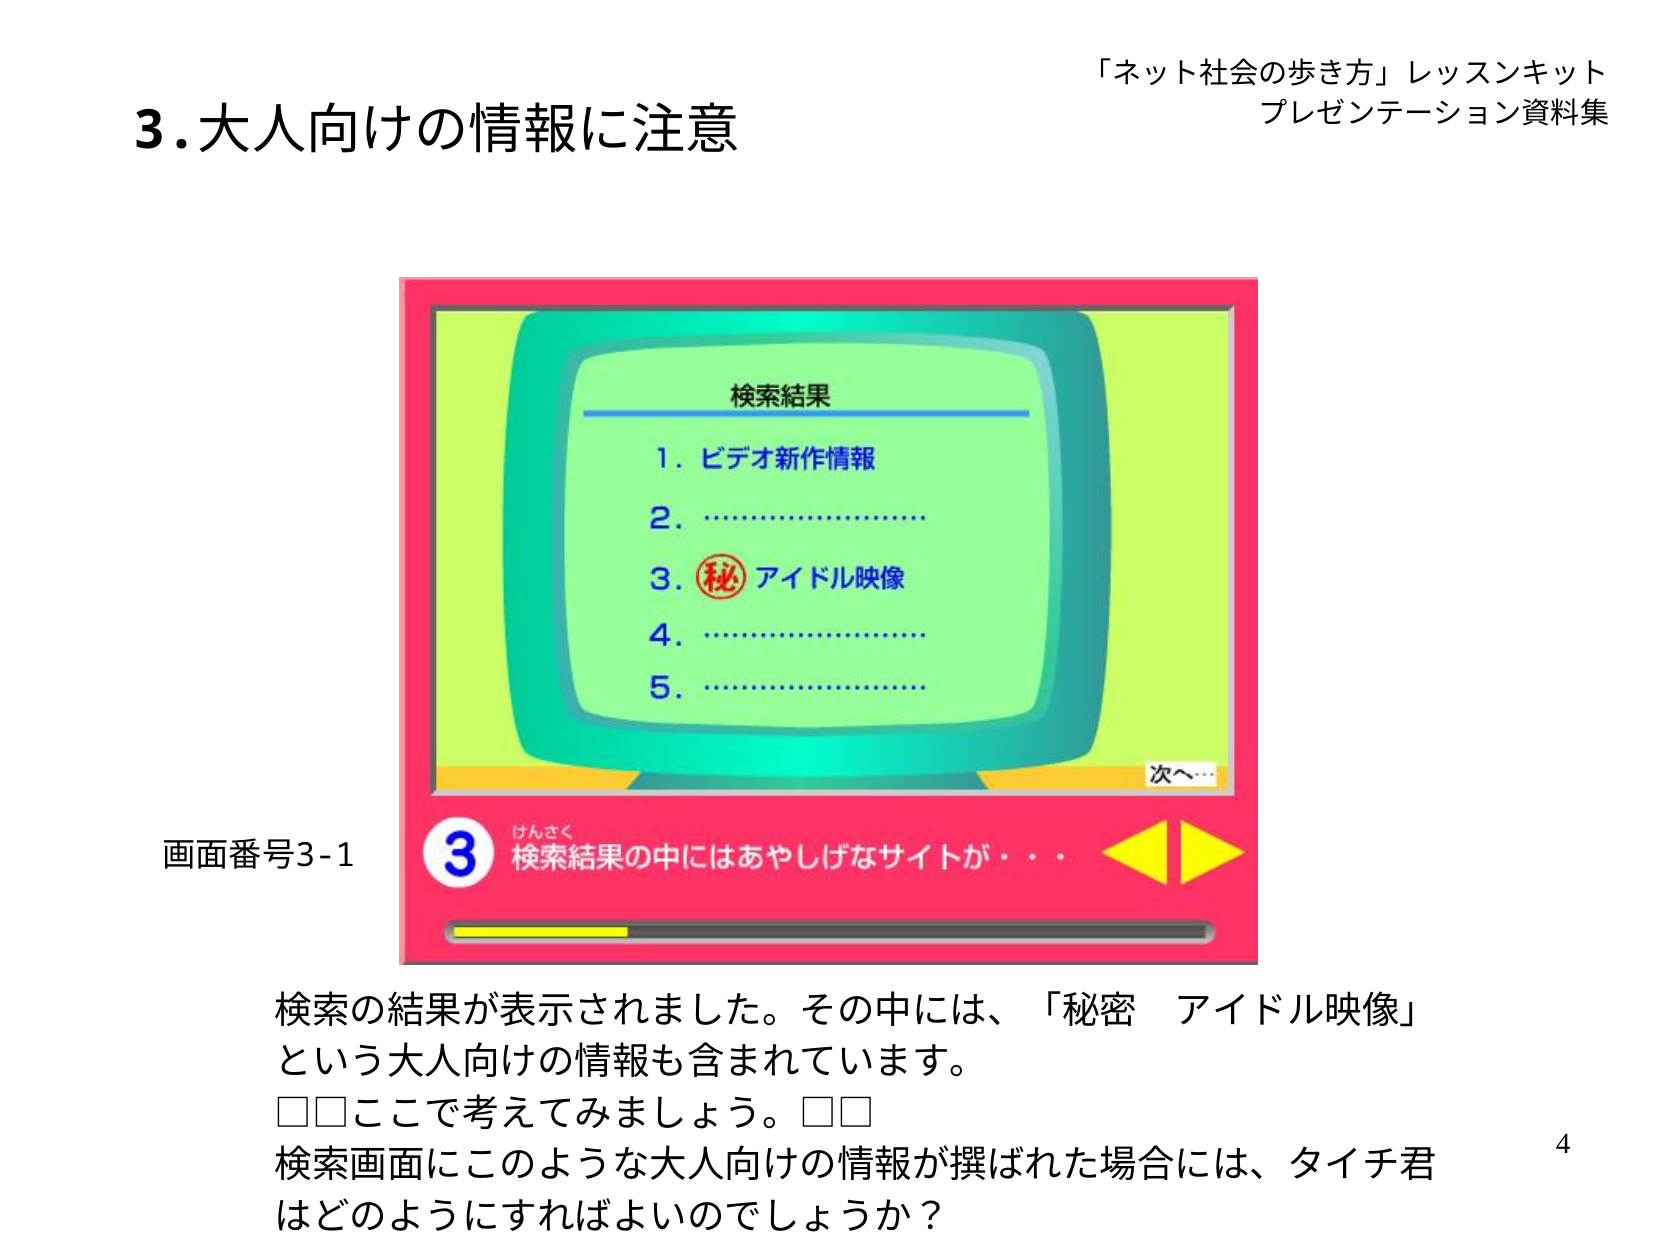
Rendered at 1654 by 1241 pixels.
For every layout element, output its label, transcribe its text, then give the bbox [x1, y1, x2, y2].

text_box 画面番号3-1 [147, 826, 384, 882]
picture [399, 277, 1258, 965]
text_box 「ネット社会の歩き方」レッスンキット プレゼンテーション資料集 [1062, 44, 1625, 139]
text_box 3.大人向けの情報に注意 [118, 88, 1093, 169]
text_box 検索の結果が表示されました。その中には、「秘密 アイドル映像」という大人向けの情報も含まれています。 □□ここで考えてみましょう。□□ 検索画面にこのような大人向けの情報が撰ばれた場合には、タイチ君はどのようにすればよいのでしょうか？ [259, 974, 1483, 1241]
